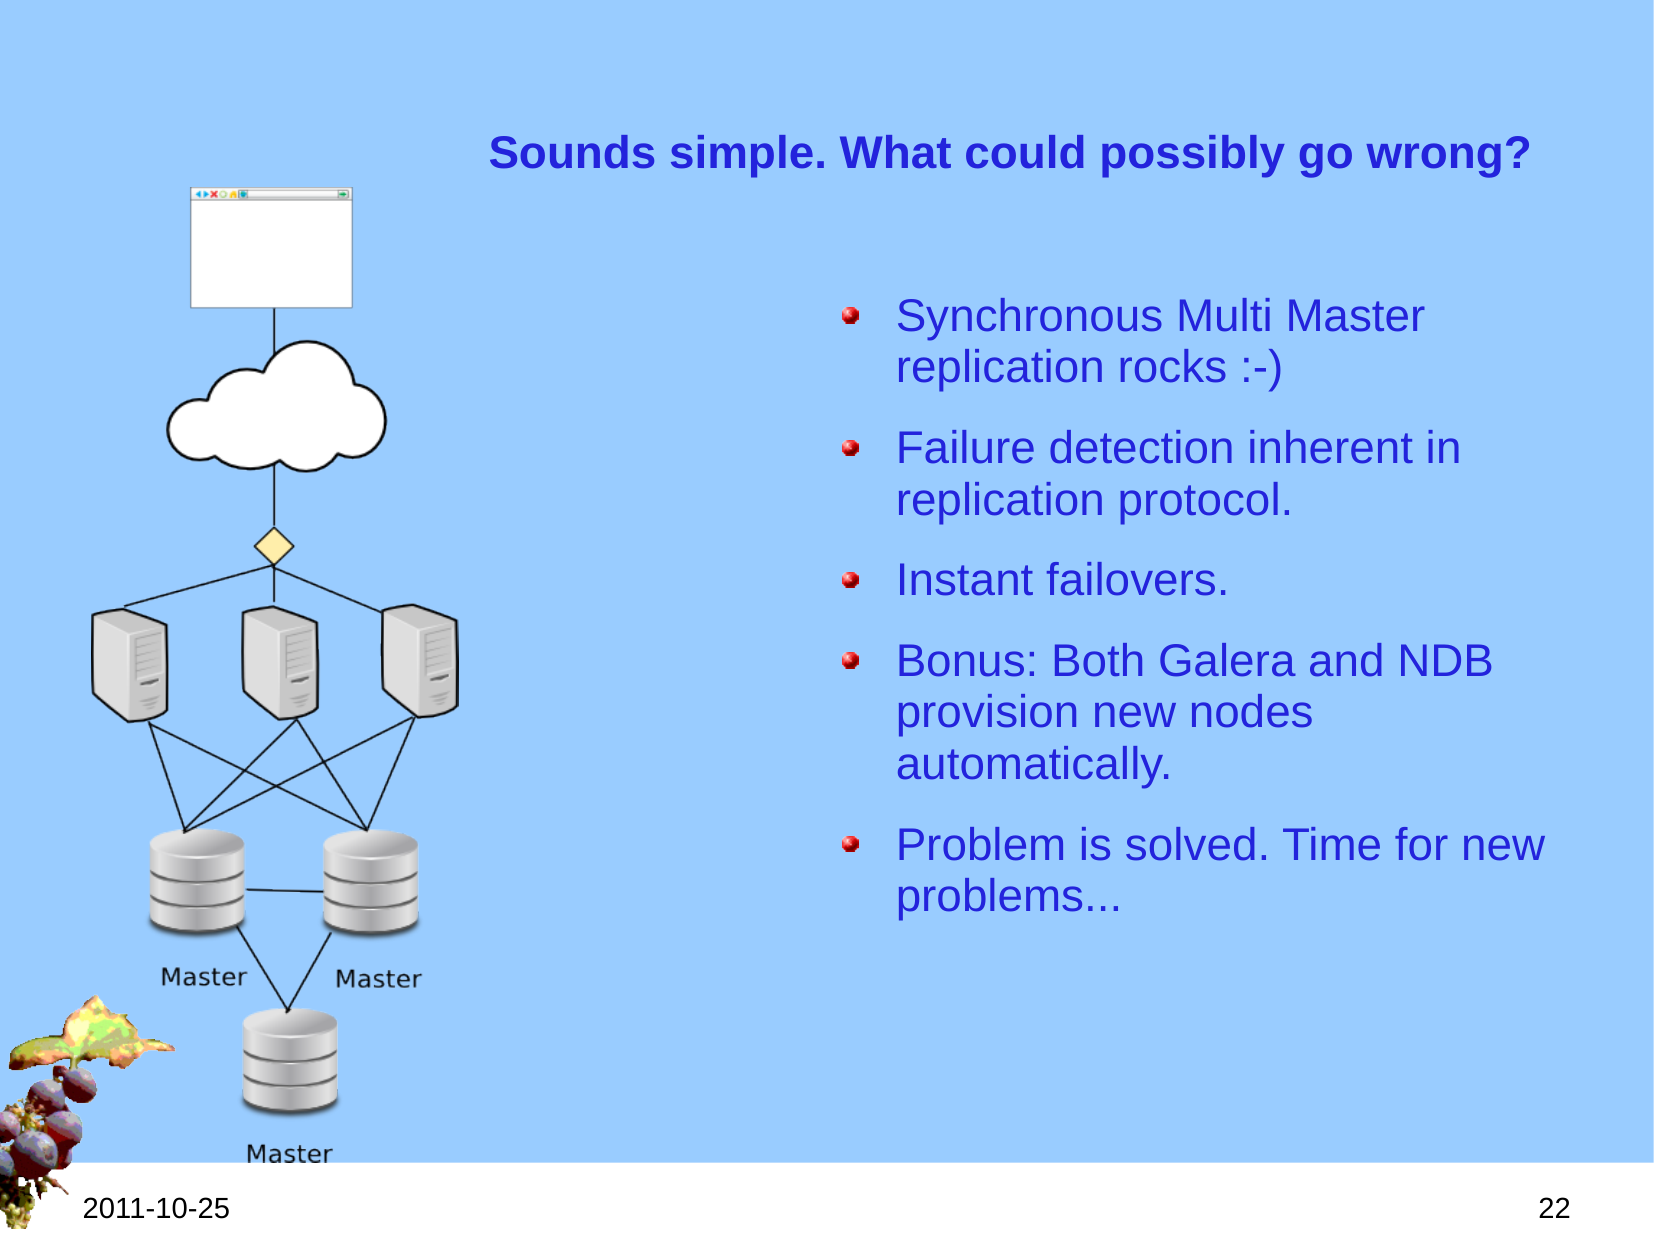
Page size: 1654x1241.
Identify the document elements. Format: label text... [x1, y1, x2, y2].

list Synchronous Multi Master replication rocks :-) Failure detection inherent in replication protocol. Instant failovers. Bonus: Both Galera and NDB provision new nodes automatically. Problem is solved. Time for new problems... [825, 290, 1571, 1109]
picture [0, 187, 459, 1229]
title Sounds simple. What could possibly go wrong? [450, 49, 1571, 257]
